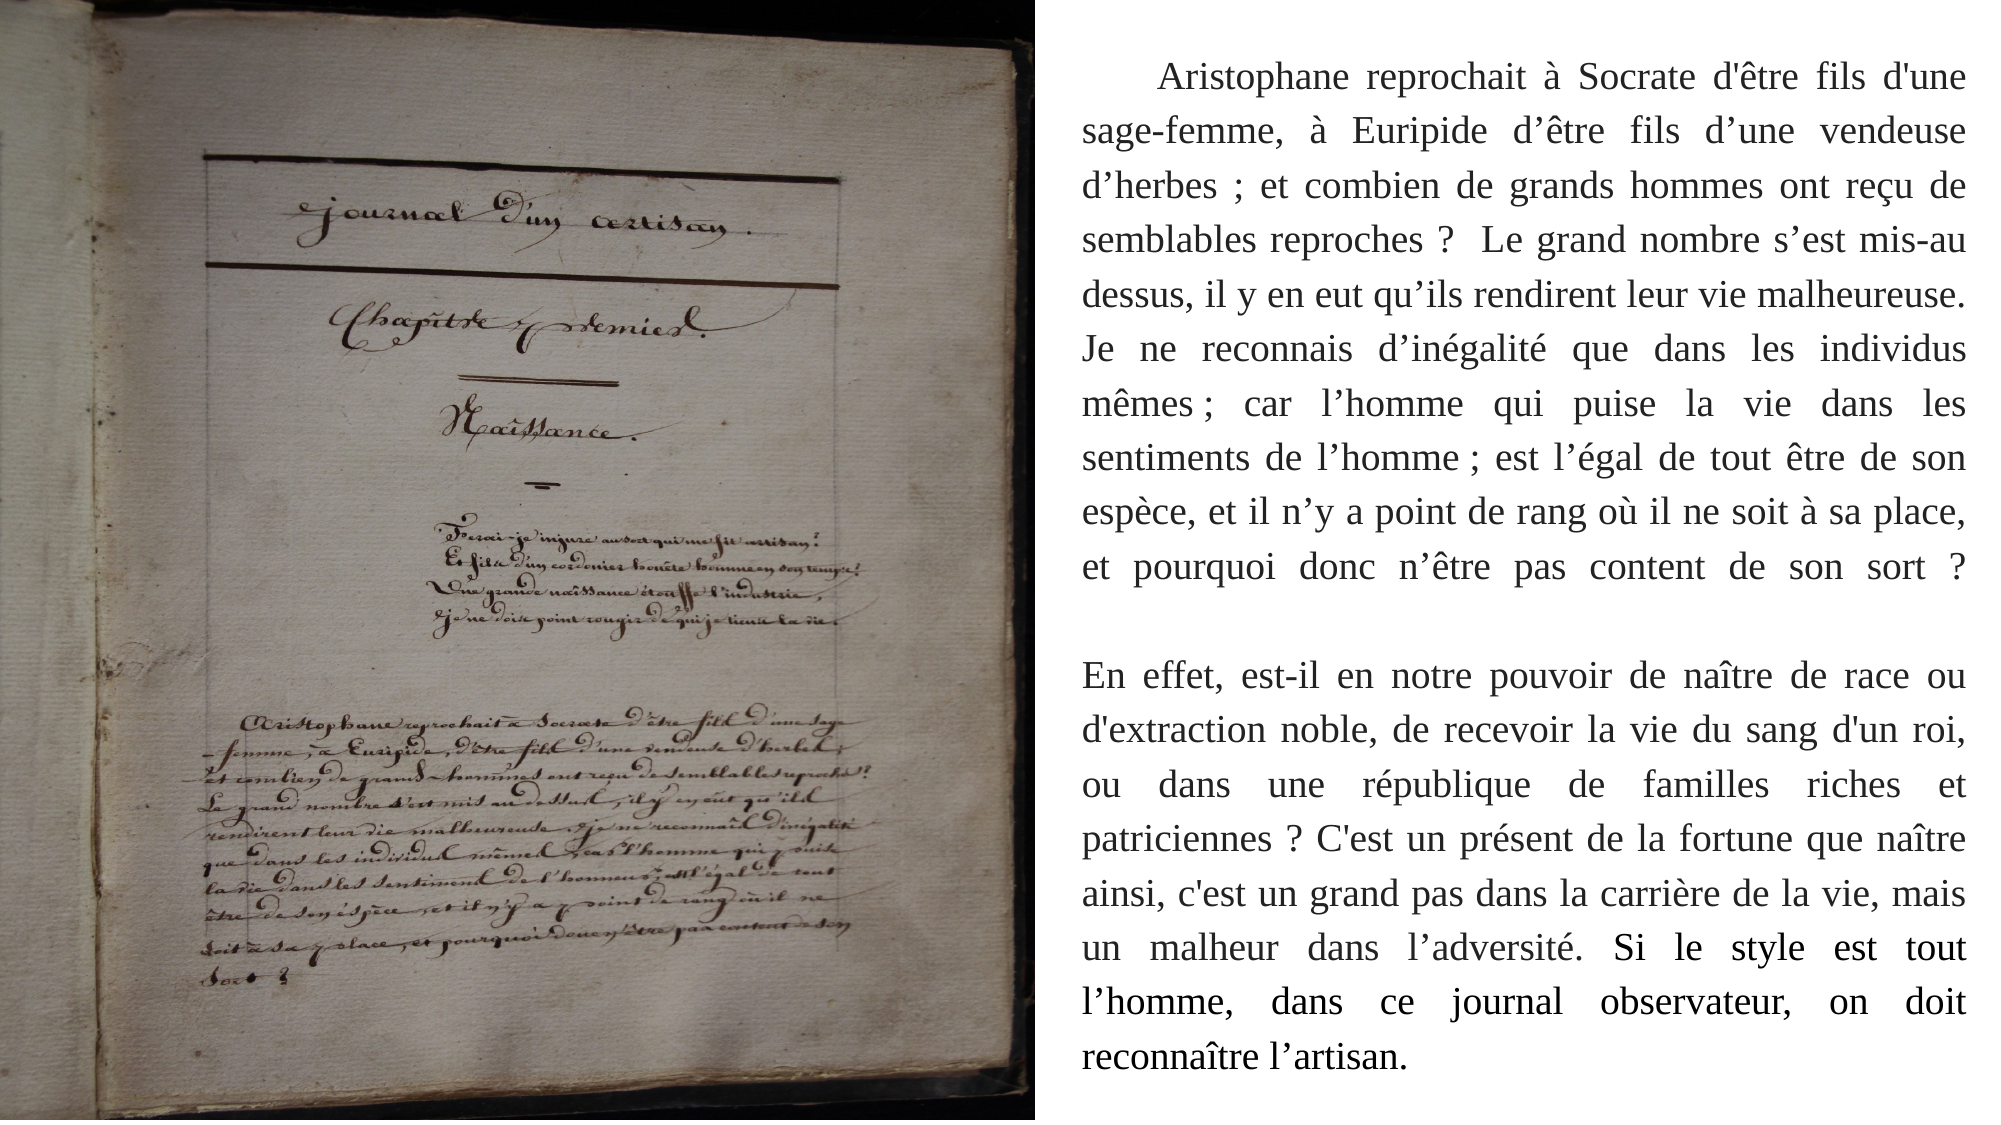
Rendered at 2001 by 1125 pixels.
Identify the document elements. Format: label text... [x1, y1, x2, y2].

picture [0, 0, 1035, 1120]
title Aristophane reprochait à Socrate d'être fils d'une sage-femme, à Euripide d’être fils d’une vendeuse d’herbes ; et combien de grands hommes ont reçu de semblables reproches ? Le grand nombre s’est mis-au dessus, il y en eut qu’ils rendirent leur vie malheureuse. Je ne reconnais d’inégalité que dans les individus mêmes ; car l’homme qui puise la vie dans les sentiments de l’homme ; est l’égal de tout être de son espèce, et il n’y a point de rang où il ne soit à sa place, et pourquoi donc n’être pas content de son sort ? En effet, est-il en notre pouvoir de naître de race ou d'extraction noble, de recevoir la vie du sang d'un roi, ou dans une république de familles riches et patriciennes ? C'est un présent de la fortune que naître ainsi, c'est un grand pas dans la carrière de la vie, mais un malheur dans l’adversité. Si le style est tout l’homme, dans ce journal observateur, on doit reconnaître l’artisan. [1066, 0, 1983, 1120]
